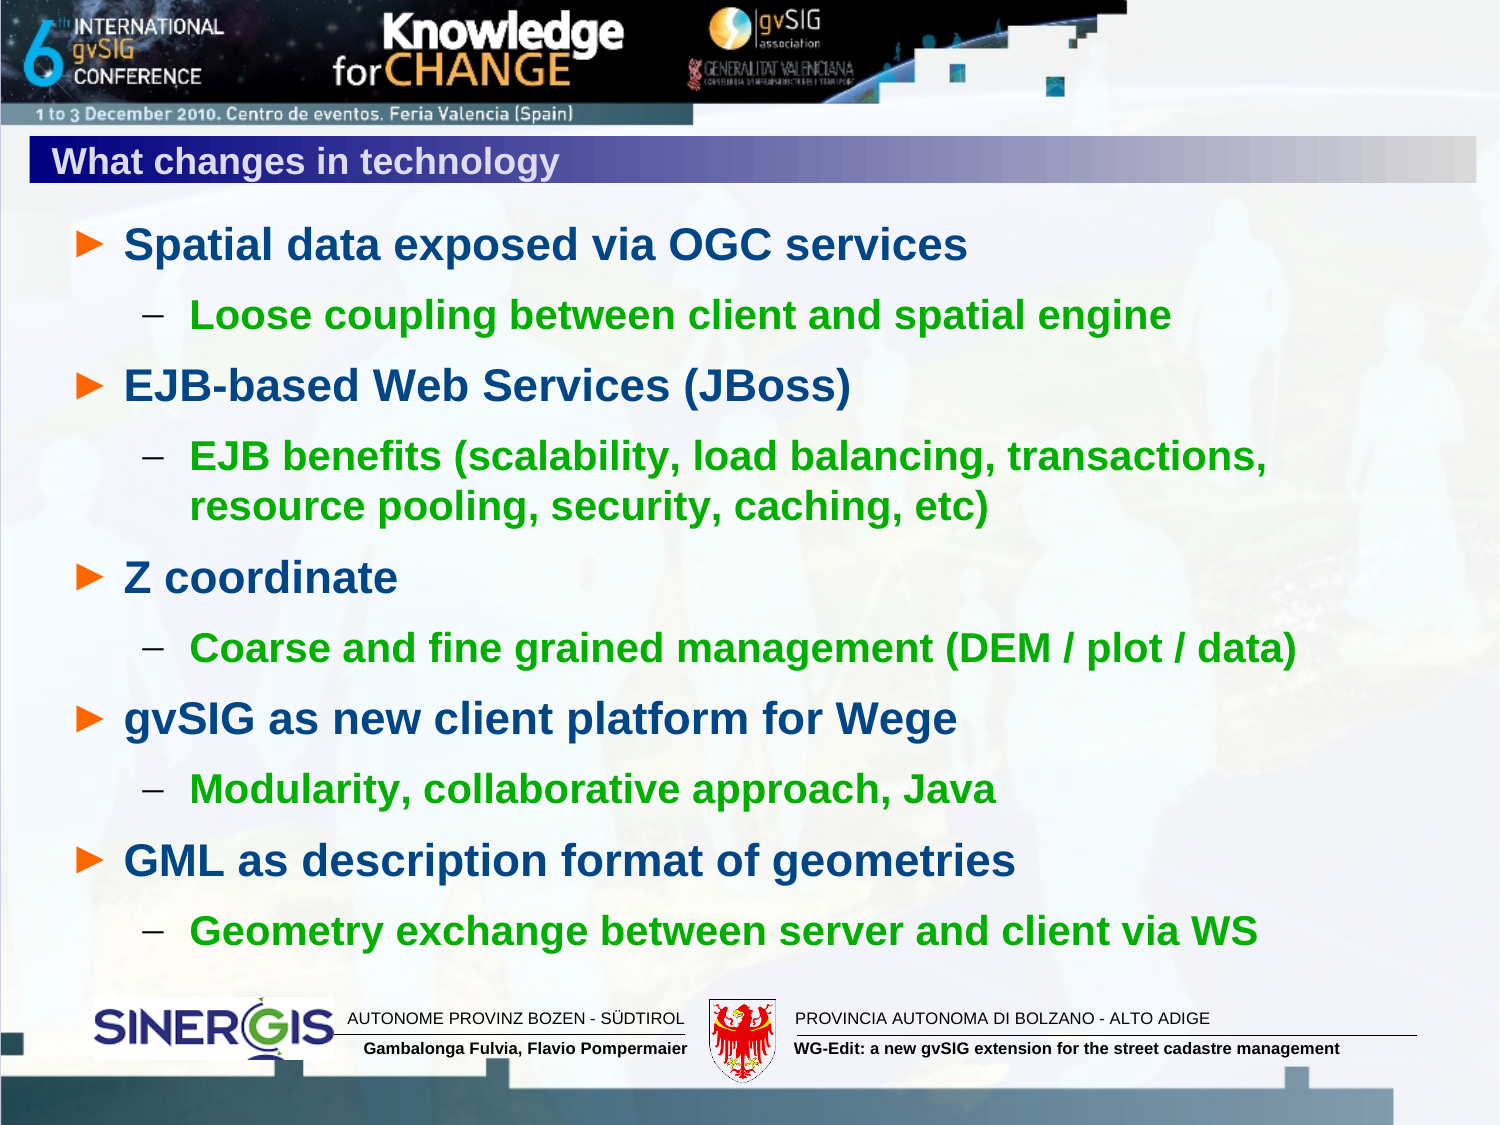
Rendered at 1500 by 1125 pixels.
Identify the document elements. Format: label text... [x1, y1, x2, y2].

picture [0, 0, 1500, 1125]
text_box What changes in technology [36, 133, 891, 196]
text_box [891, 135, 1477, 184]
text_box [29, 135, 36, 184]
text_box Spatial data exposed via OGC services Loose coupling between client and spatial engine EJB-based Web Services (JBoss) EJB benefits (scalability, load balancing, transactions, resource pooling, security, caching, etc) Z coordinate Coarse and fine grained management (DEM / plot / data) gvSIG as new client platform for Wege Modularity, collaborative approach, Java GML as description format of geometries Geometry exchange between server and client via WS [52, 206, 1444, 858]
